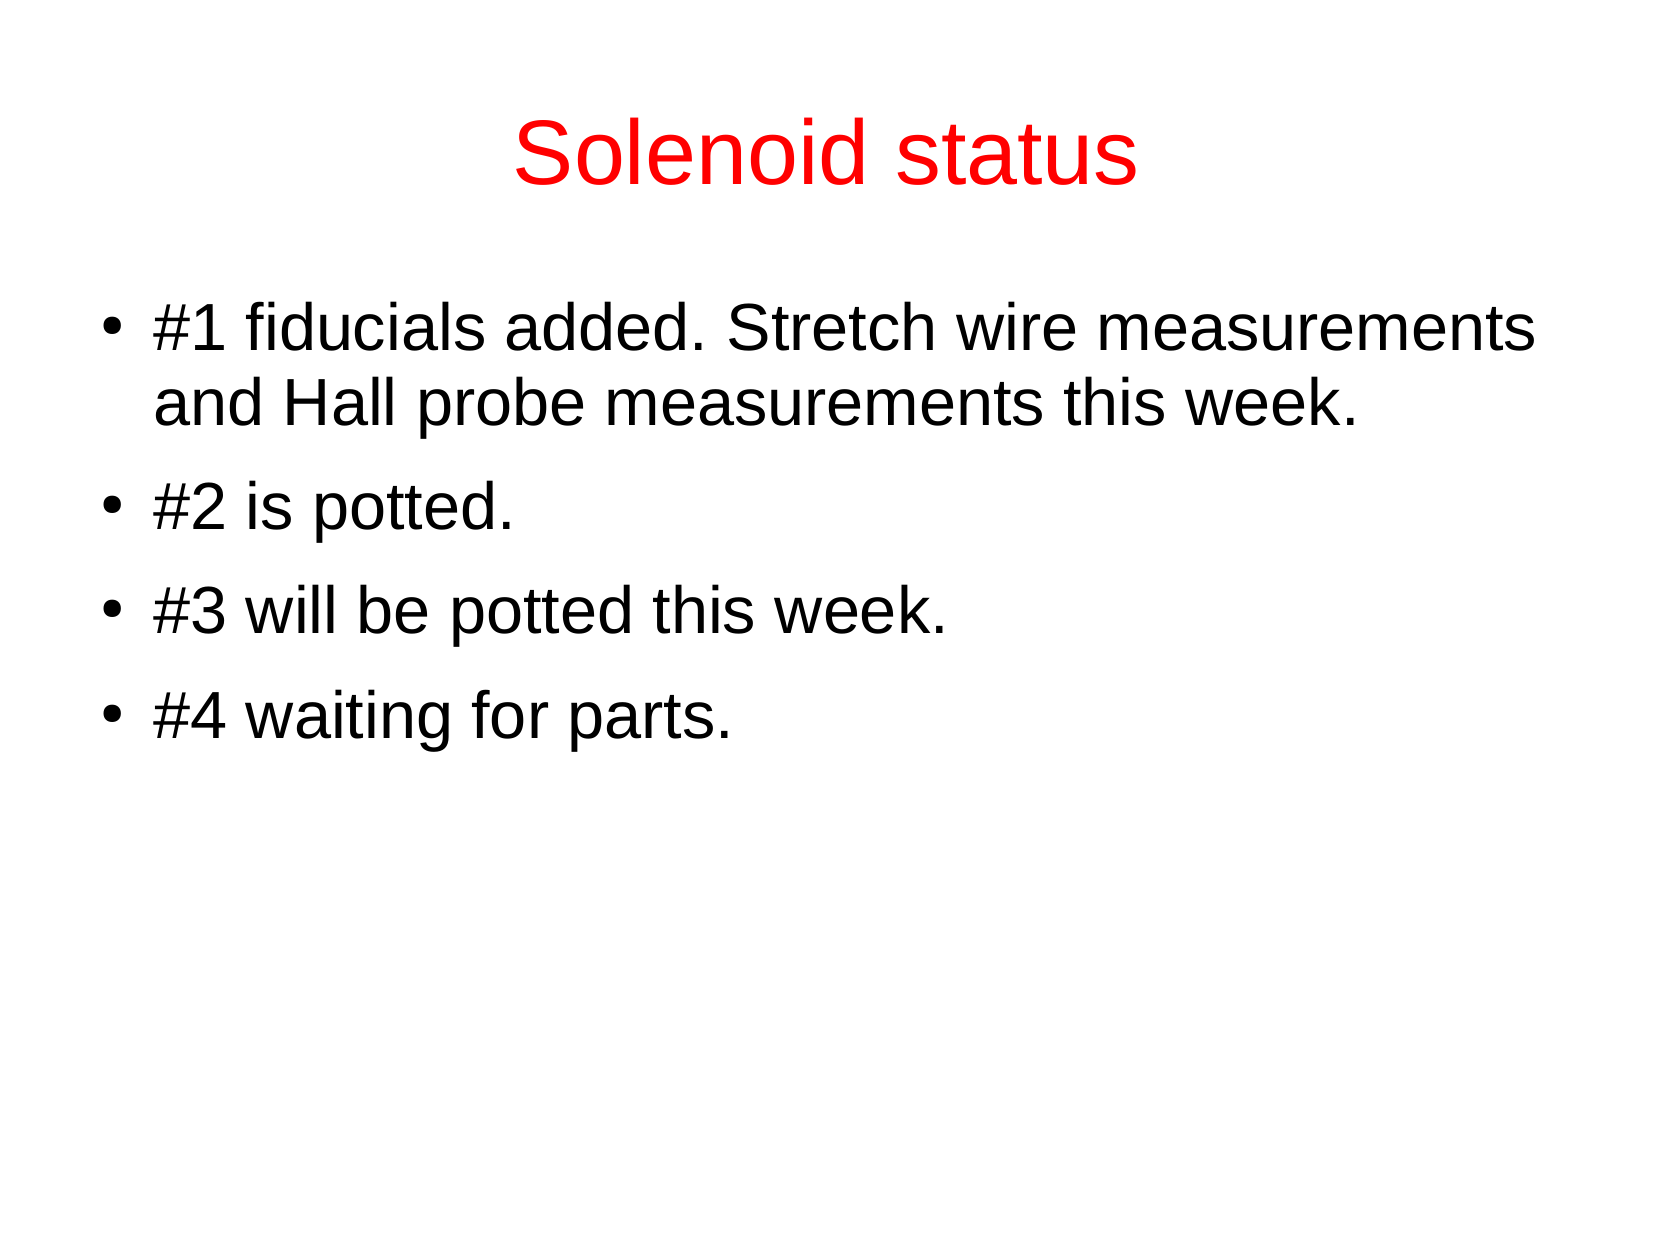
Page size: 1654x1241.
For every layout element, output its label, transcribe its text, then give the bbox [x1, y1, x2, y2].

list #1 fiducials added. Stretch wire measurements and Hall probe measurements this week. #2 is potted. #3 will be potted this week. #4 waiting for parts. [82, 290, 1571, 1109]
title Solenoid status [82, 49, 1571, 257]
